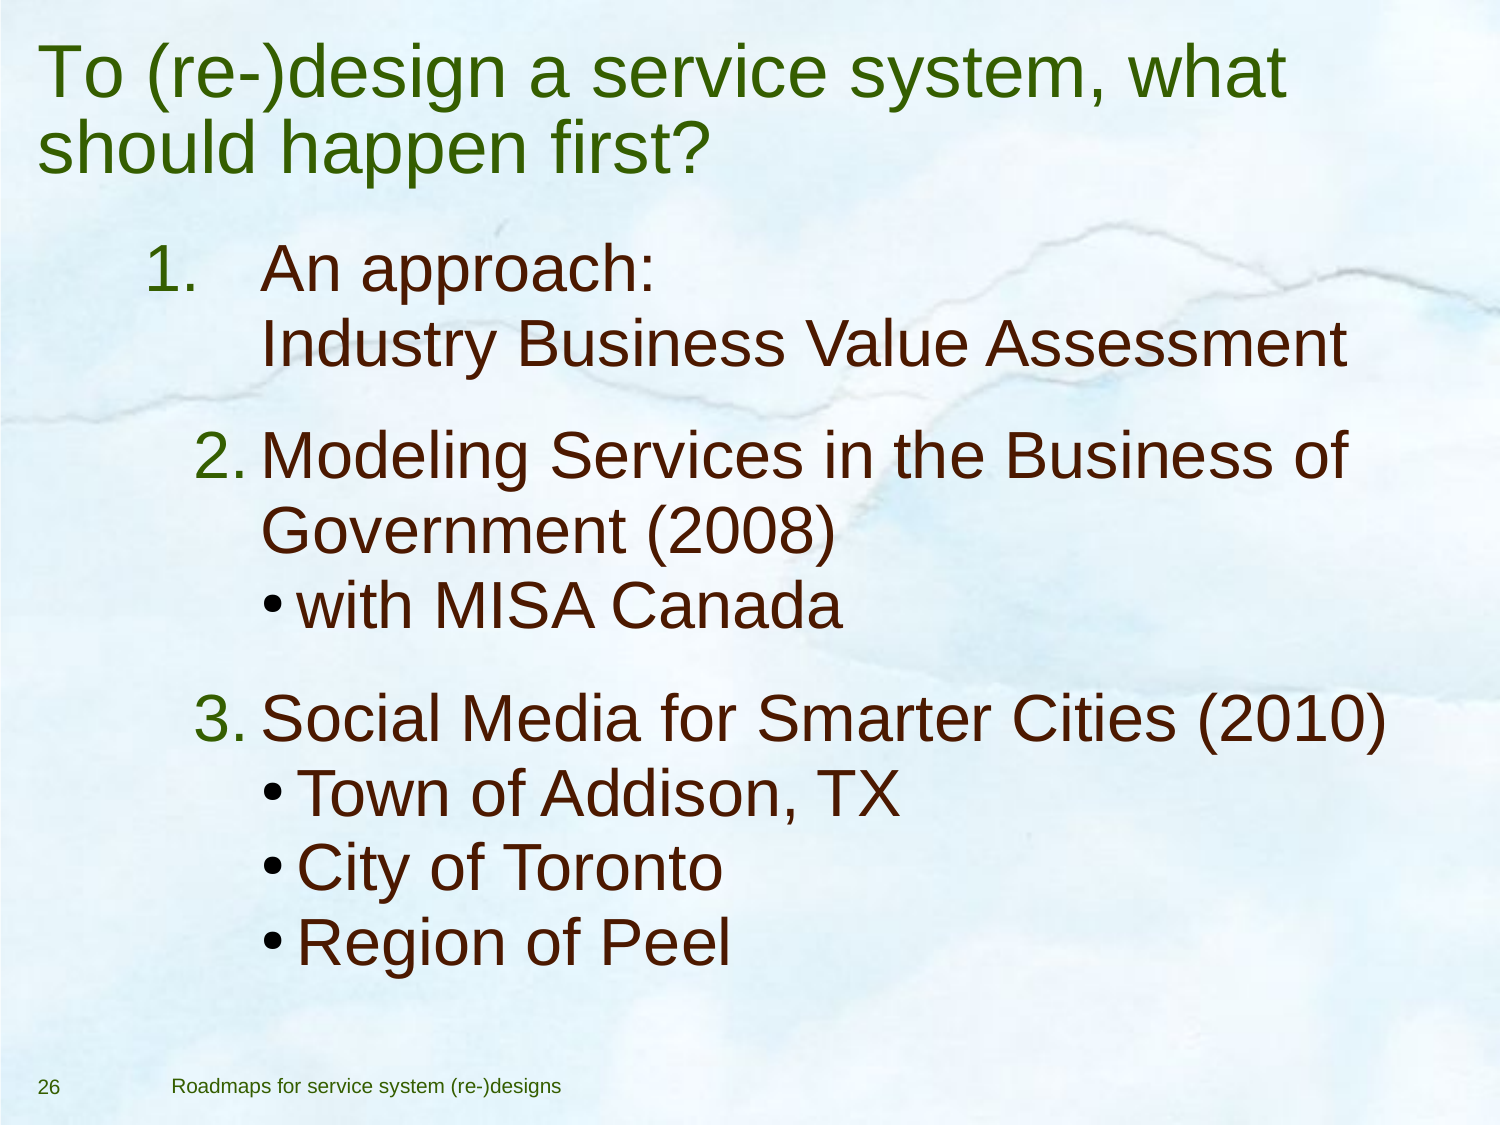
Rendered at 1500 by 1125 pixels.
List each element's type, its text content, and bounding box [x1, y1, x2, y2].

table_header An approach: Industry Business Value Assessment [255, 225, 1439, 413]
table_cell 2. [138, 413, 255, 675]
table_cell Modeling Services in the Business of Government (2008) with MISA Canada [255, 413, 1439, 675]
table_header 1. [138, 225, 255, 413]
table_cell Social Media for Smarter Cities (2010) Town of Addison, TX City of Toronto Region of Peel [255, 675, 1439, 1021]
picture [0, 0, 1500, 1125]
title To (re-)design a service system, what should happen first? [37, 37, 1463, 198]
table_cell 3. [138, 675, 255, 1021]
